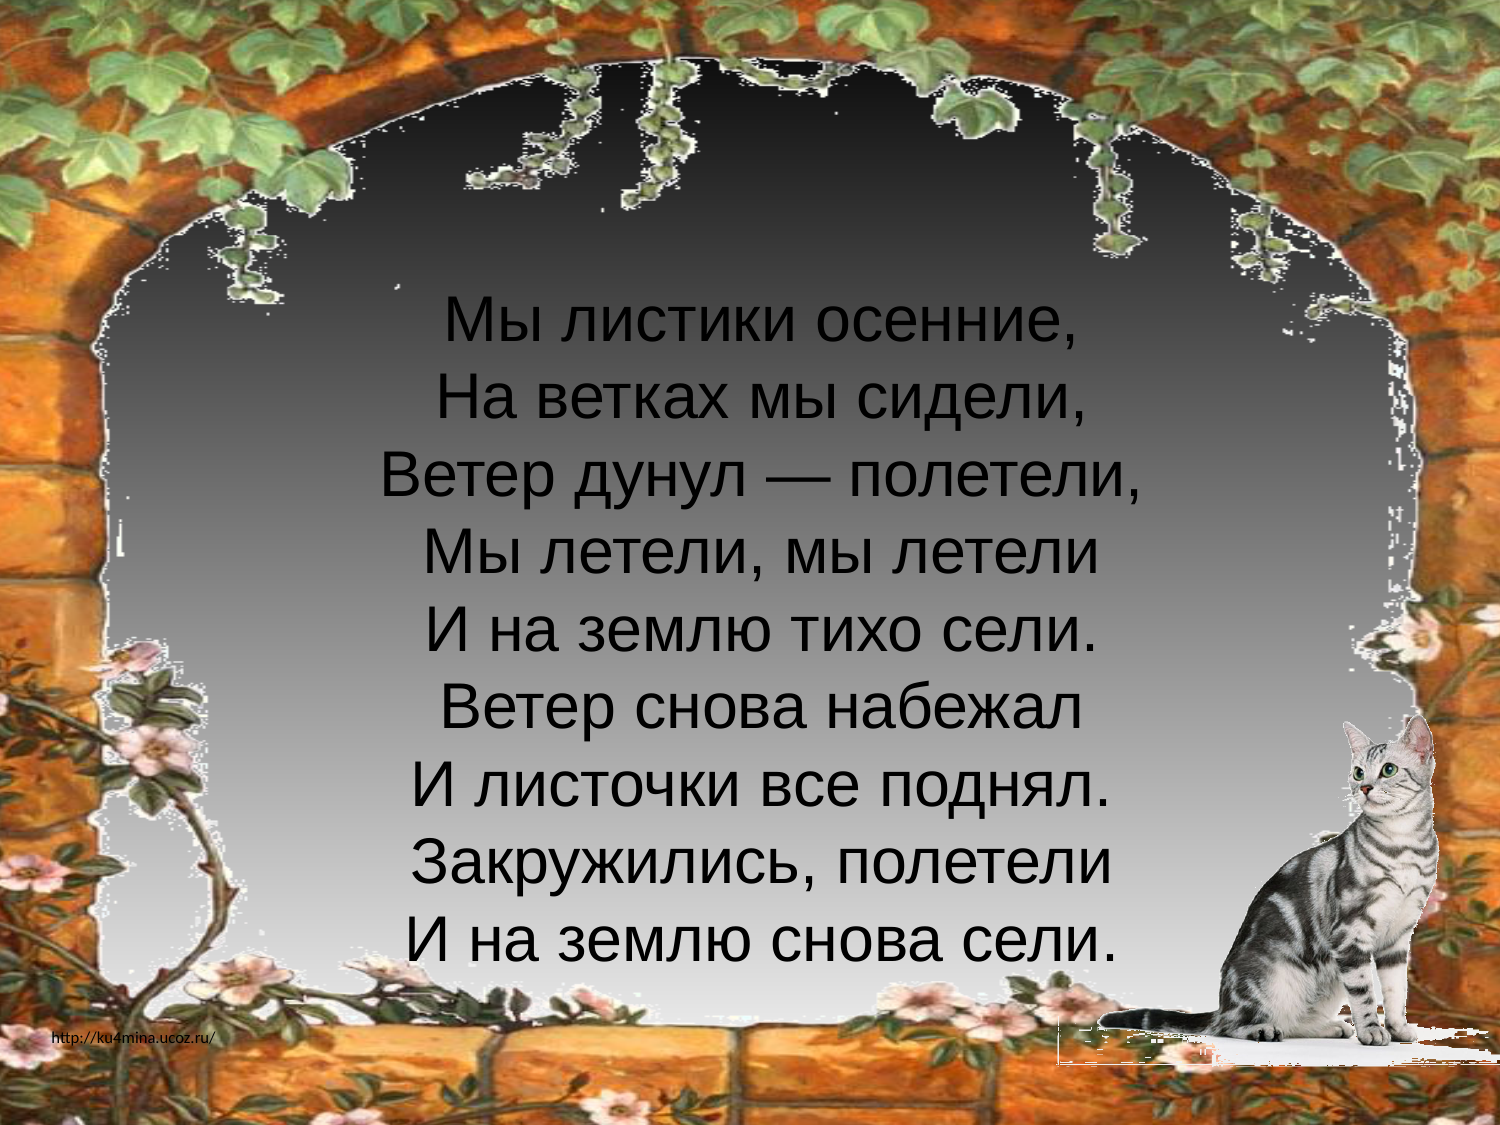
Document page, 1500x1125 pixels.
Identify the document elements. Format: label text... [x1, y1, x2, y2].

title Мы листики осенние, На ветках мы сидели, Ветер дунул — полетели, Мы летели, мы летели И на землю тихо сели. Ветер снова набежал И листочки все поднял. Закружились, полетели И на землю снова сели. [257, 269, 1266, 961]
picture [0, 0, 1500, 1125]
